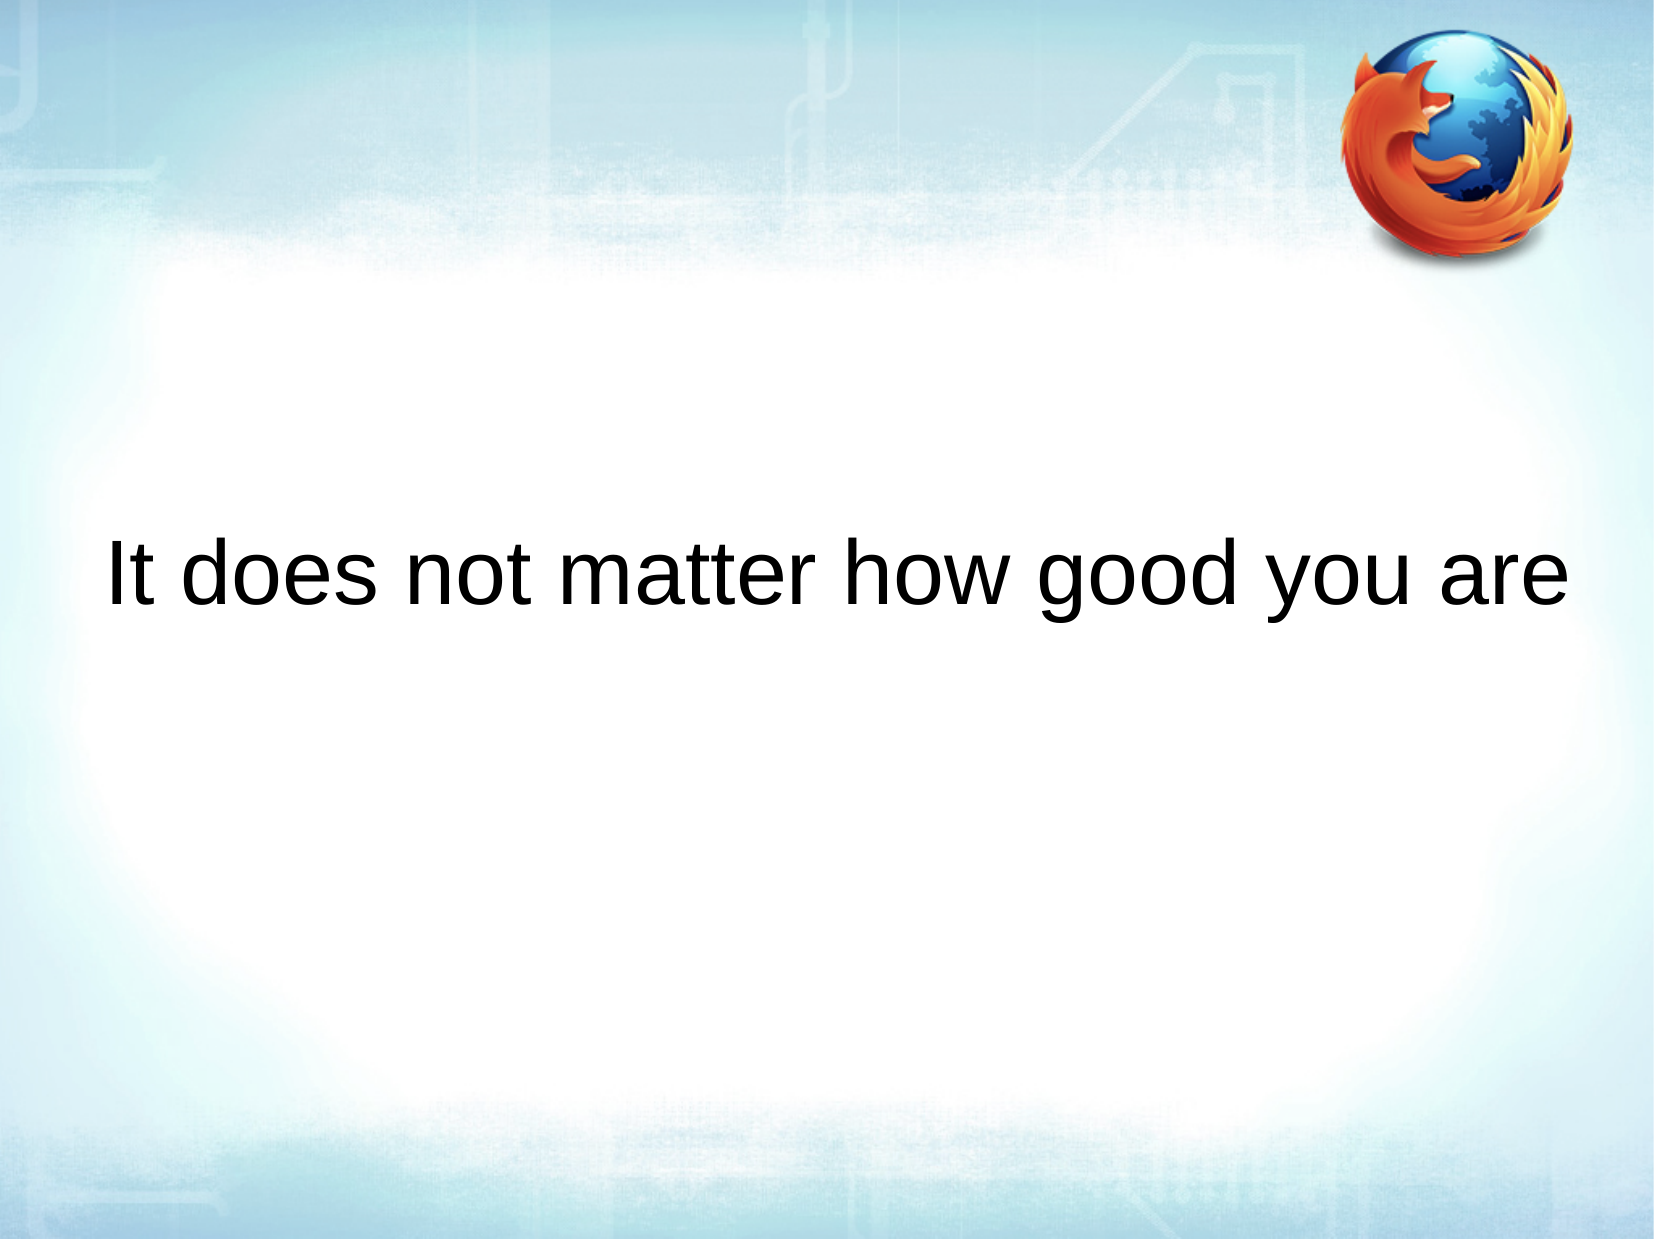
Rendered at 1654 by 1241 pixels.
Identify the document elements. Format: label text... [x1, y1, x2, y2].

picture [0, 0, 1654, 1239]
title It does not matter how good you are [57, 525, 1595, 732]
